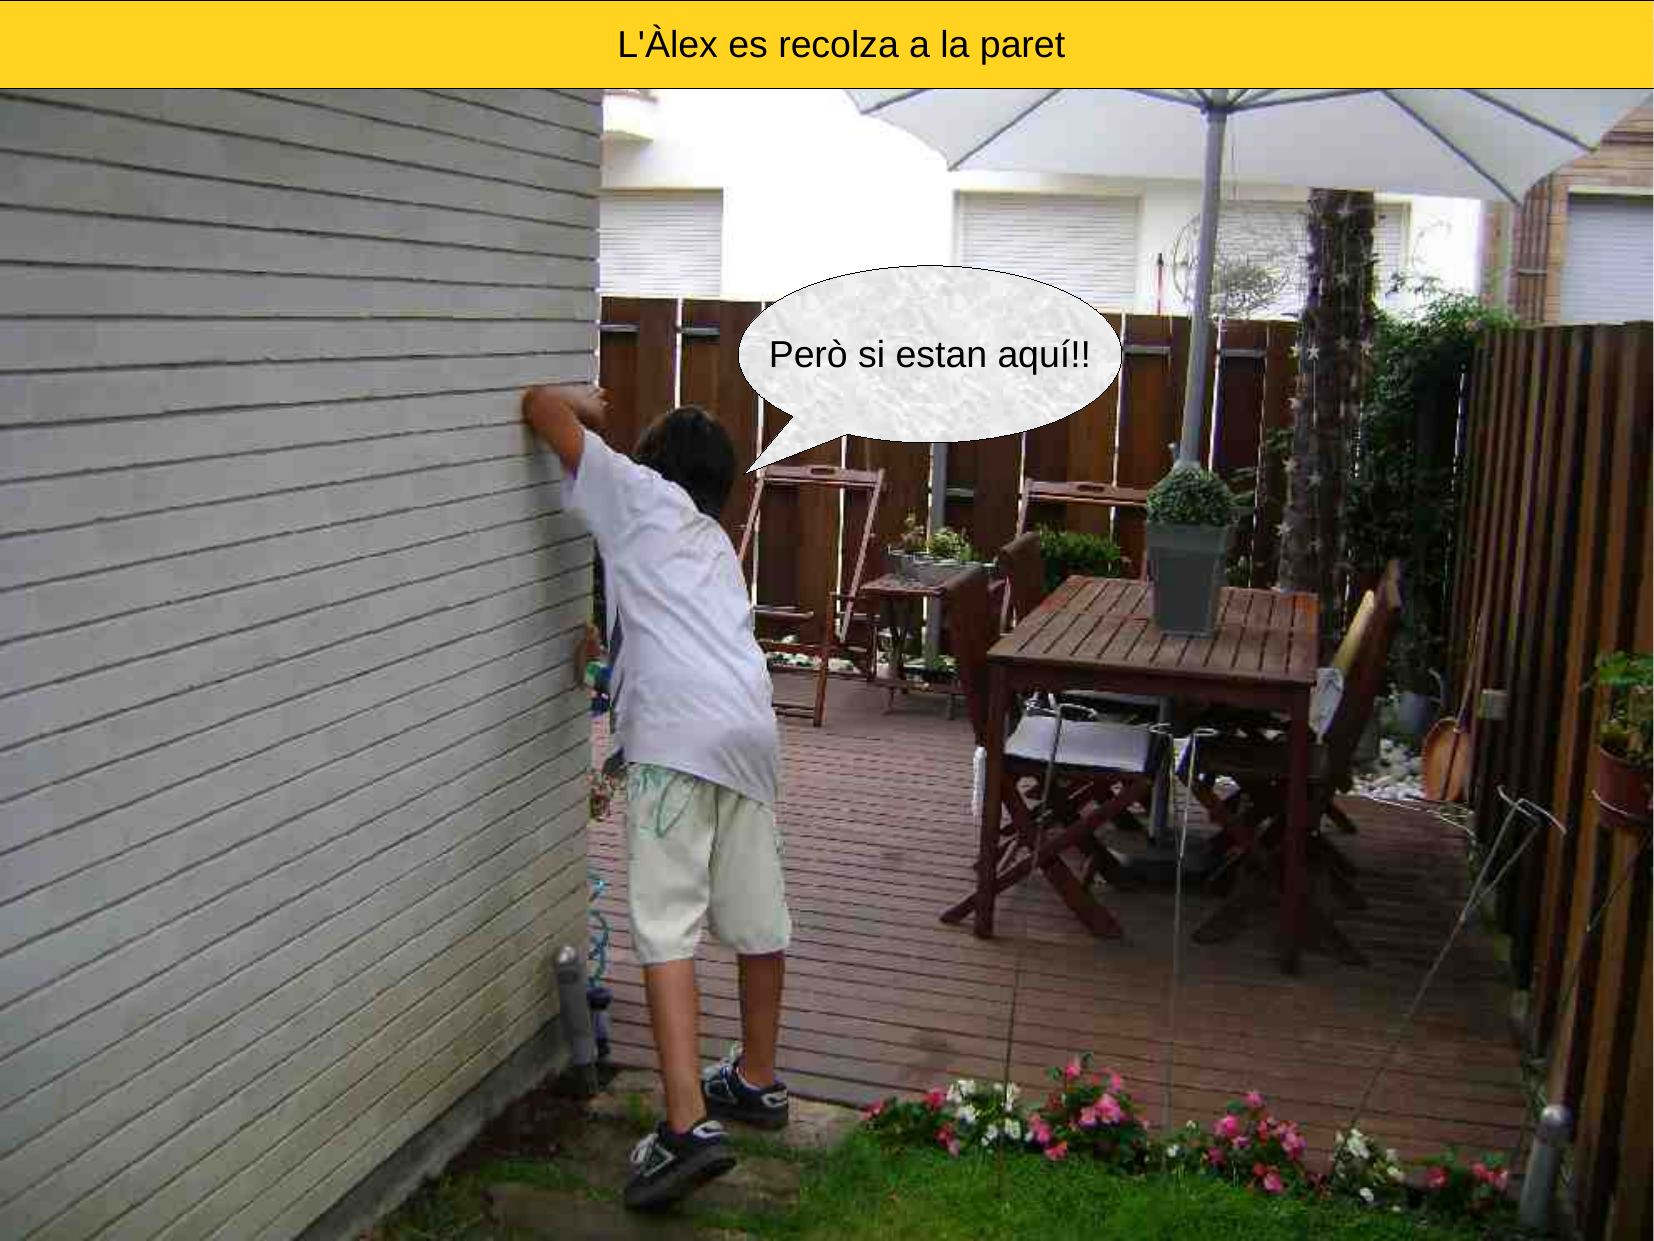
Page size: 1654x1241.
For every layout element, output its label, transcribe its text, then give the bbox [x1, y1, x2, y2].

text_box Però si estan aquí!! [738, 265, 1122, 475]
text_box L'Àlex es recolza a la paret [0, 0, 1654, 89]
picture [0, 89, 1654, 1241]
